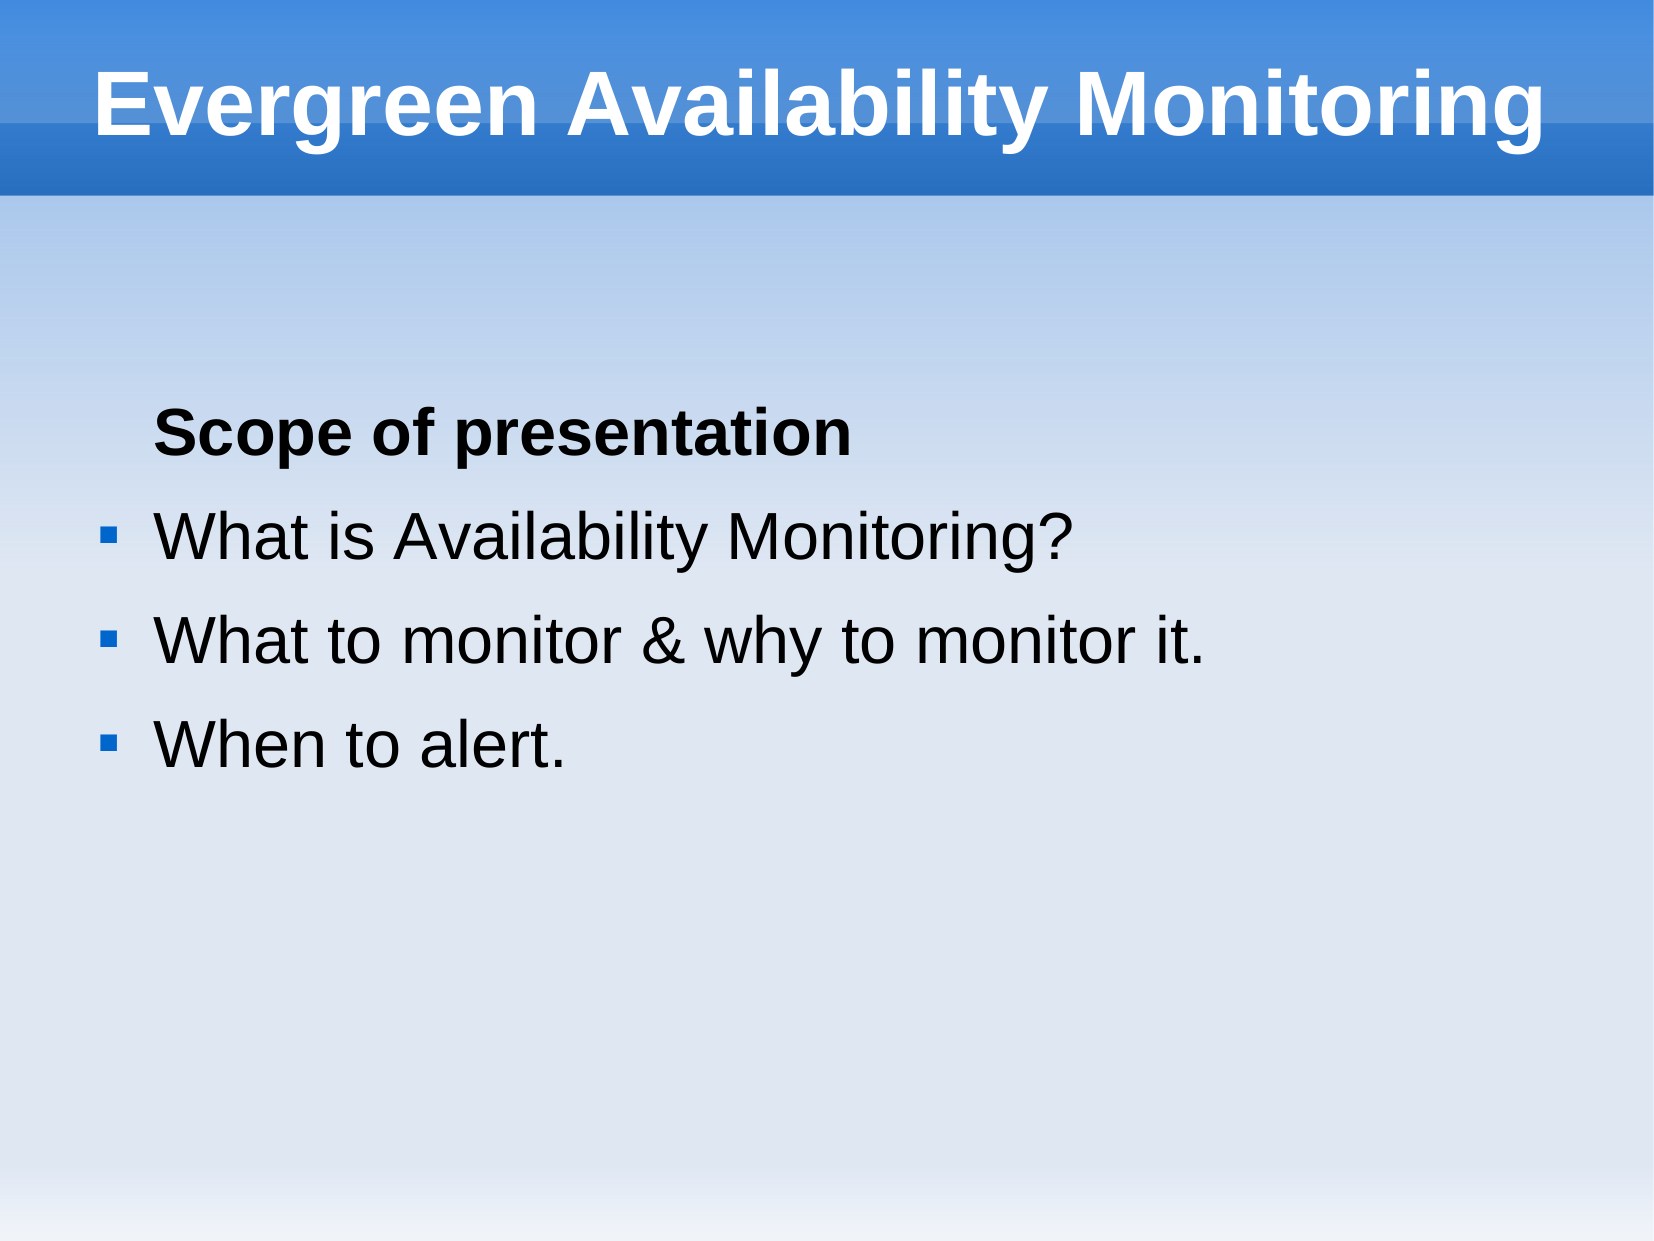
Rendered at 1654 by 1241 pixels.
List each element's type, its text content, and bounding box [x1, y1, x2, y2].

list Scope of presentation What is Availability Monitoring? What to monitor & why to monitor it. When to alert. [82, 290, 1571, 1109]
picture [0, 0, 1654, 1241]
title Evergreen Availability Monitoring [76, 0, 1565, 208]
